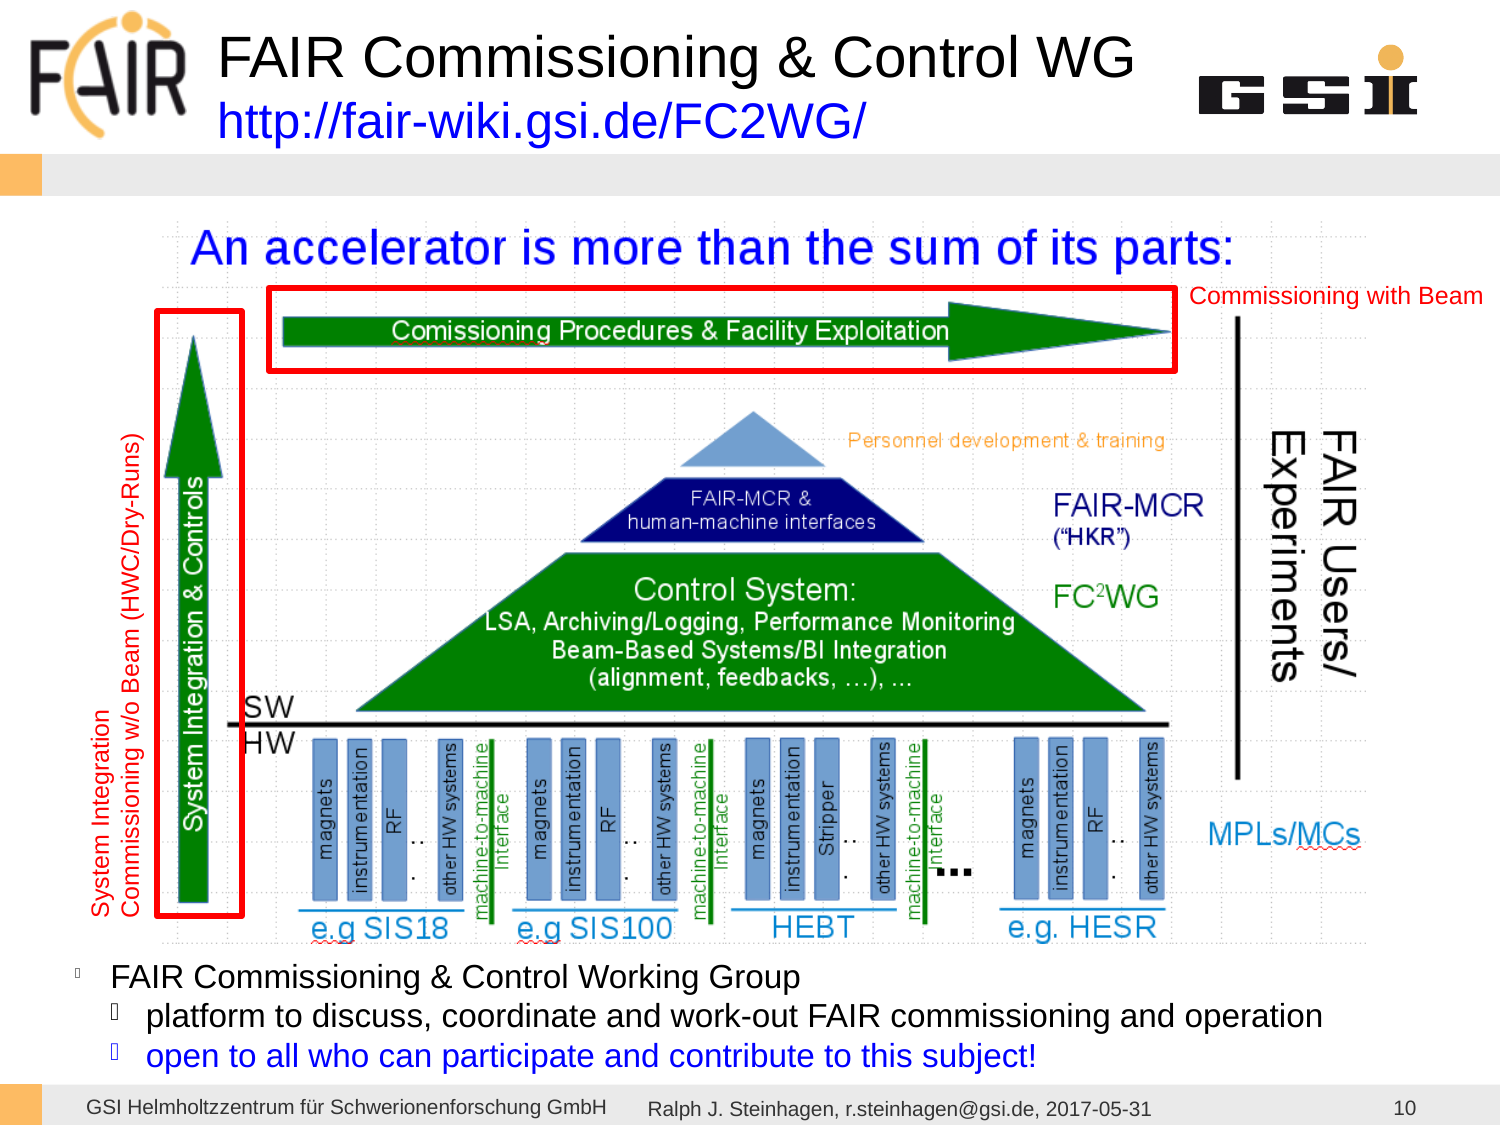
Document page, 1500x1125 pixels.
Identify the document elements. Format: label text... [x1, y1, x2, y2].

picture [272, 291, 1172, 368]
picture [30, 9, 187, 141]
text_box FAIR Commissioning & Control Working Group platform to discuss, coordinate and work-out FAIR commissioning and operation open to all who can participate and contribute to this subject! [74, 954, 1425, 1085]
picture [160, 219, 1366, 944]
picture [1211, 42, 1419, 117]
text_box System Integration Commissioning w/o Beam (HWC/Dry-Runs) [76, 401, 160, 934]
text_box Commissioning with Beam [1174, 271, 1500, 322]
text_box FAIR Commissioning & Control WG http://fair-wiki.gsi.de/FC2WG/ [217, 14, 1211, 154]
picture [160, 314, 239, 913]
